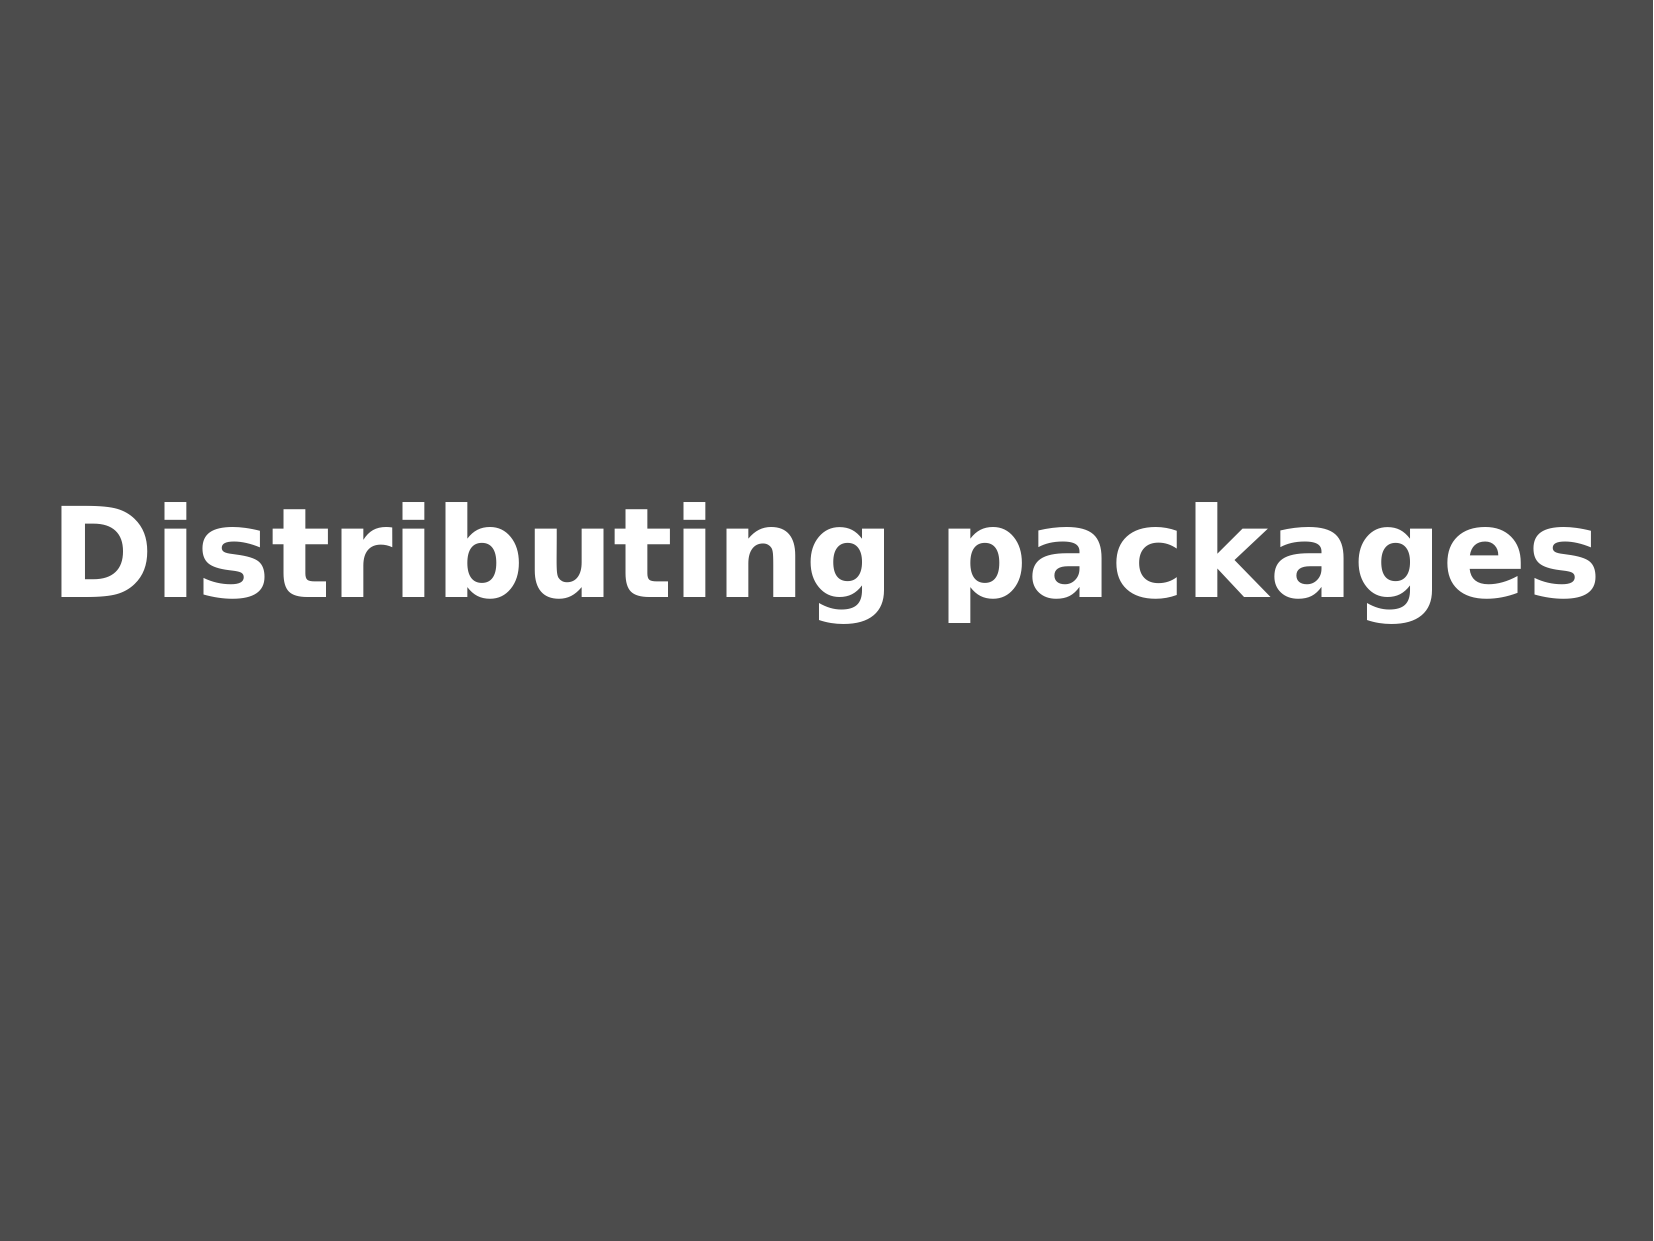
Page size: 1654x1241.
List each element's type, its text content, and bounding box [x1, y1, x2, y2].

text_box Distributing packages [0, 474, 1653, 635]
